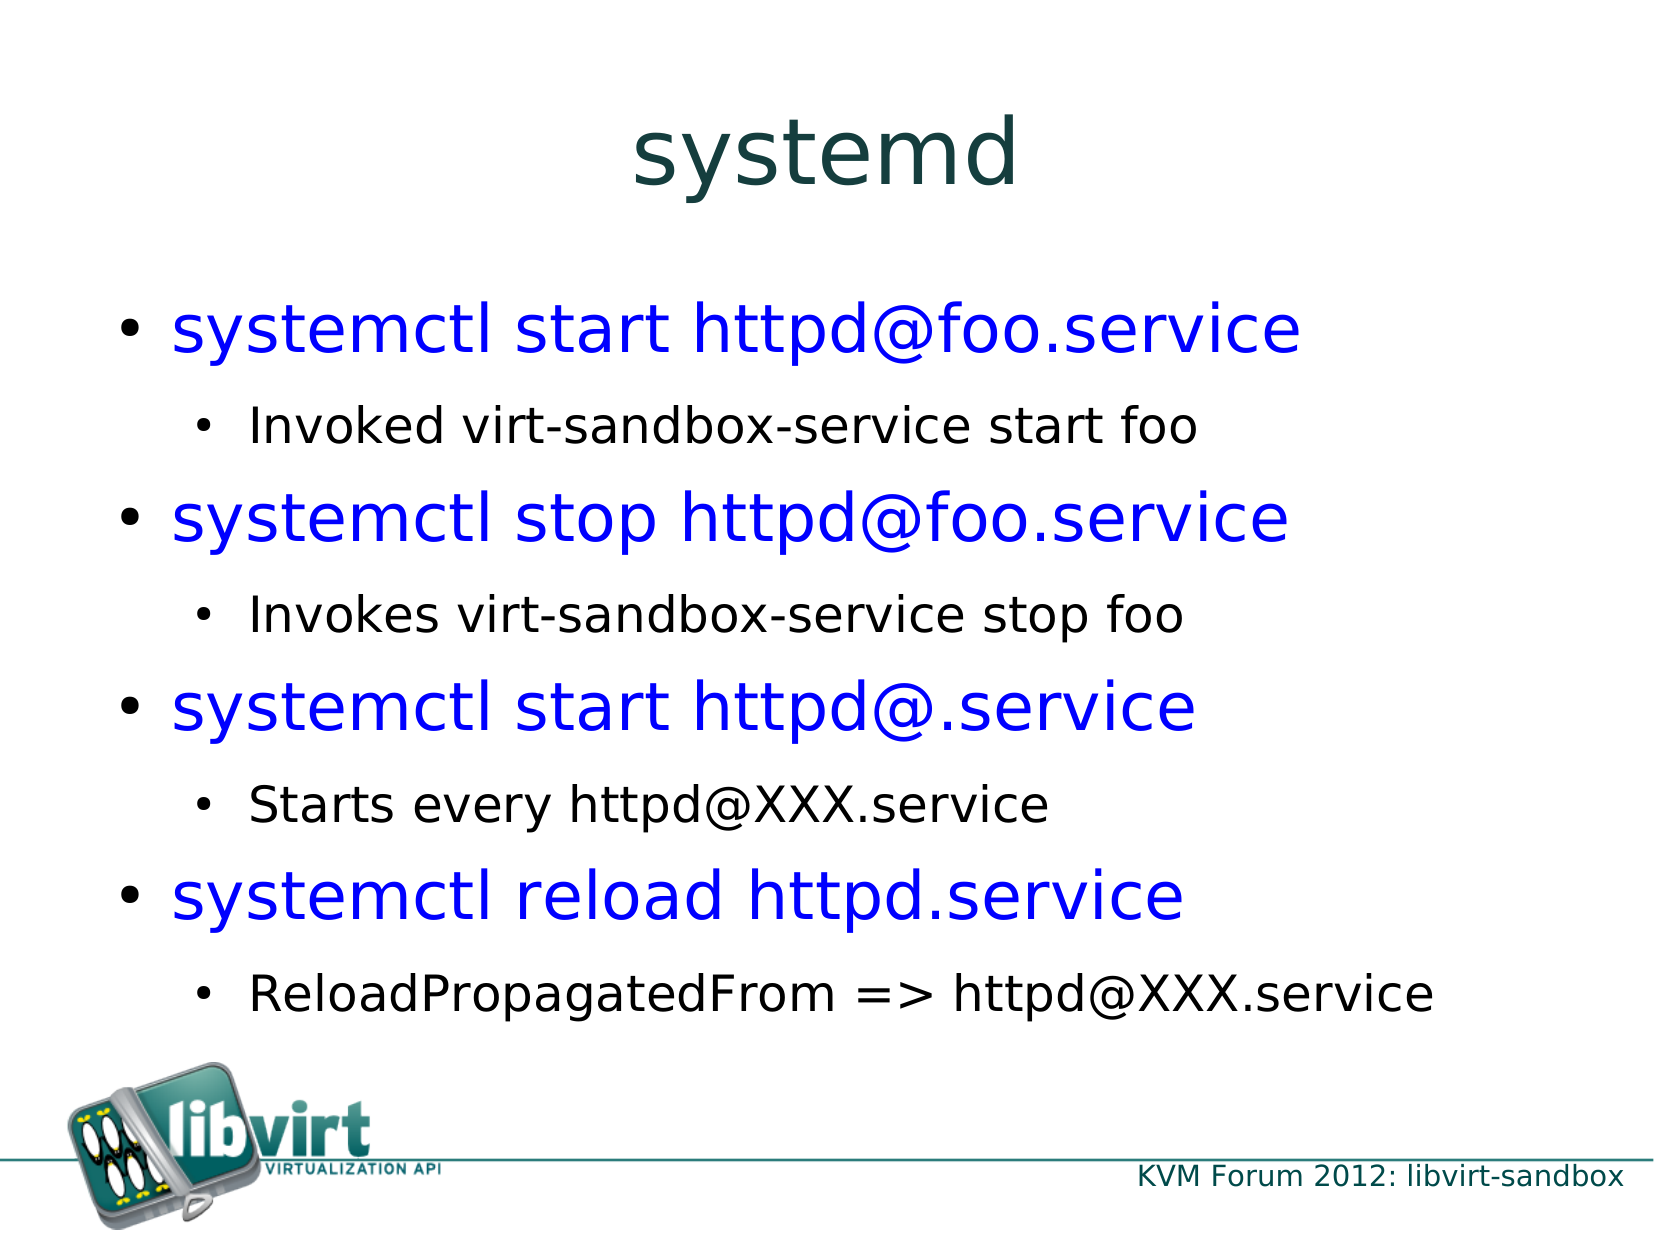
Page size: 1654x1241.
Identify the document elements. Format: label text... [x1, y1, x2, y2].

title systemd [82, 49, 1571, 257]
picture [0, 1062, 1654, 1230]
list systemctl start httpd@foo.service Invoked virt-sandbox-service start foo systemctl stop httpd@foo.service Invokes virt-sandbox-service stop foo systemctl start httpd@.service Starts every httpd@XXX.service systemctl reload httpd.service ReloadPropagatedFrom => httpd@XXX.service [82, 290, 1571, 1062]
text_box KVM Forum 2012: libvirt-sandbox [1122, 1151, 1654, 1211]
